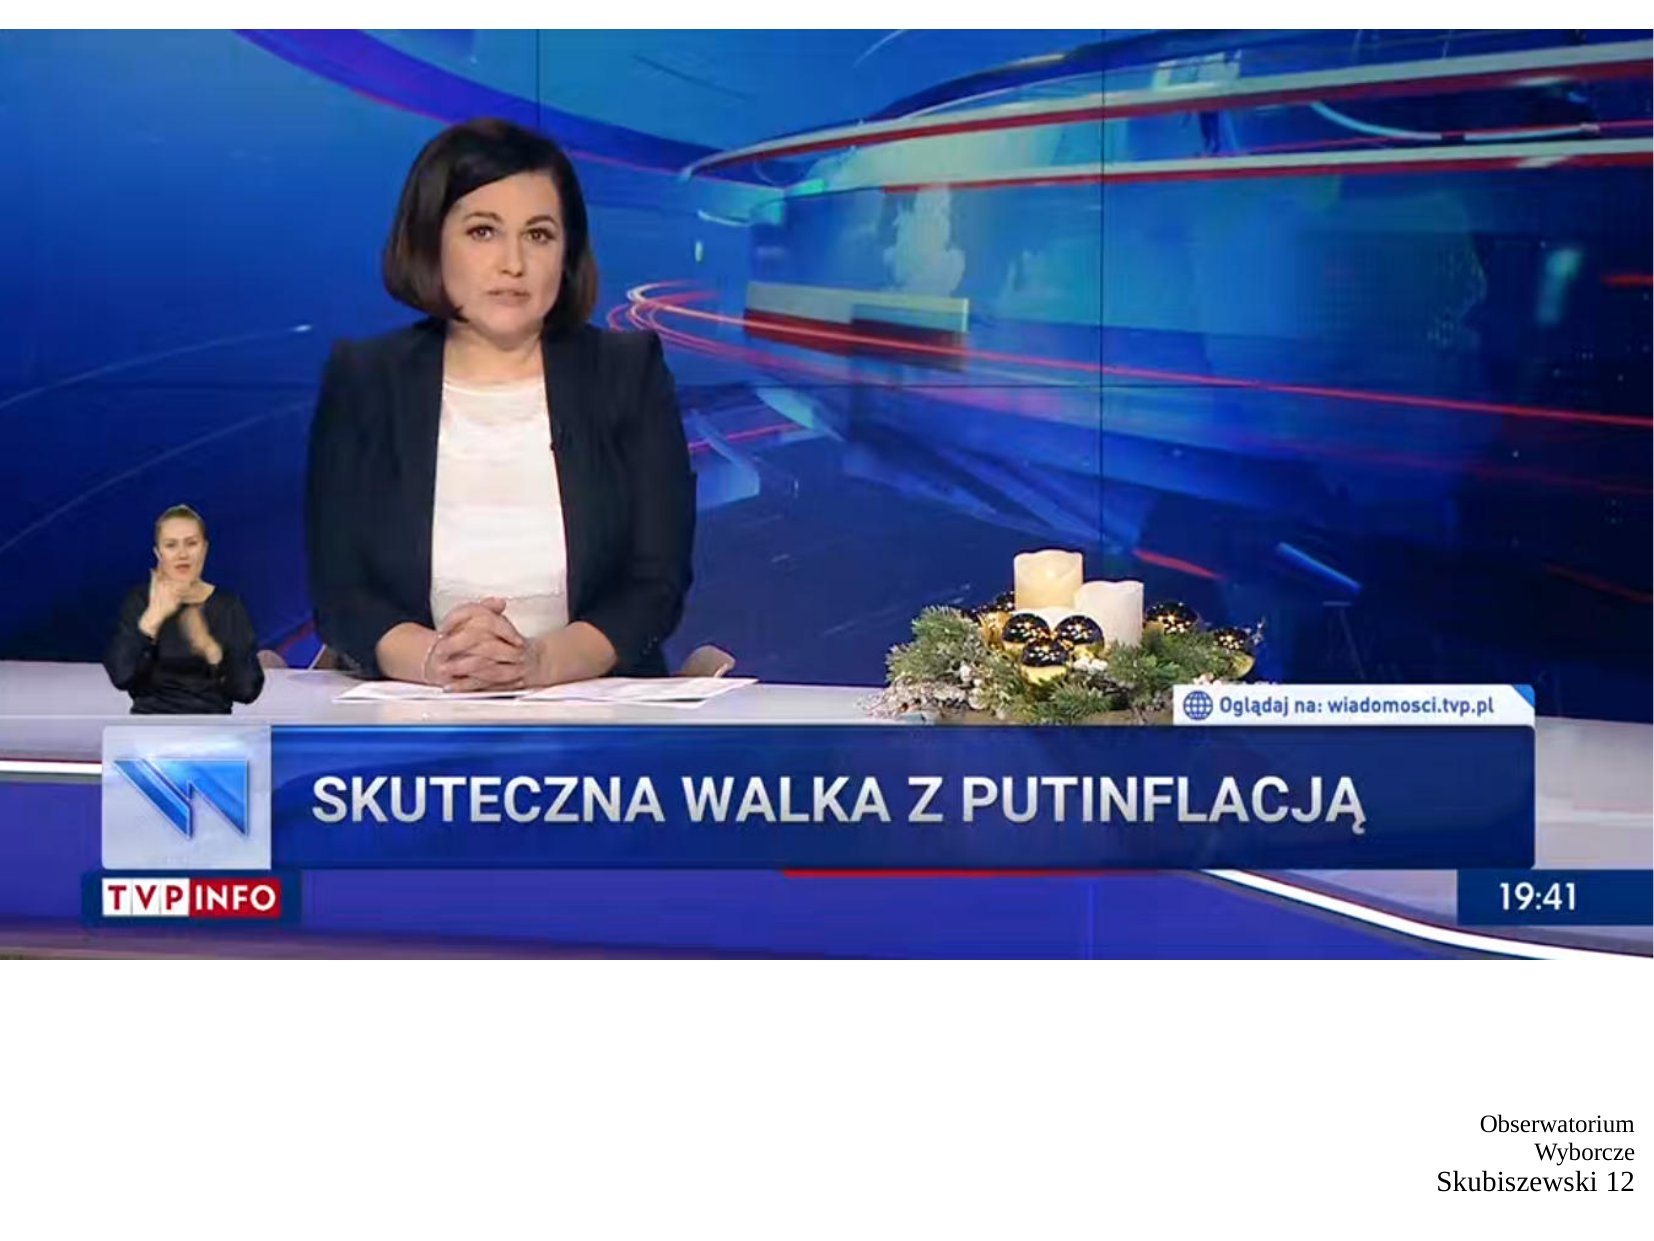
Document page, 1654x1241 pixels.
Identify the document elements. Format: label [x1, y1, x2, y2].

picture [0, 29, 1654, 960]
